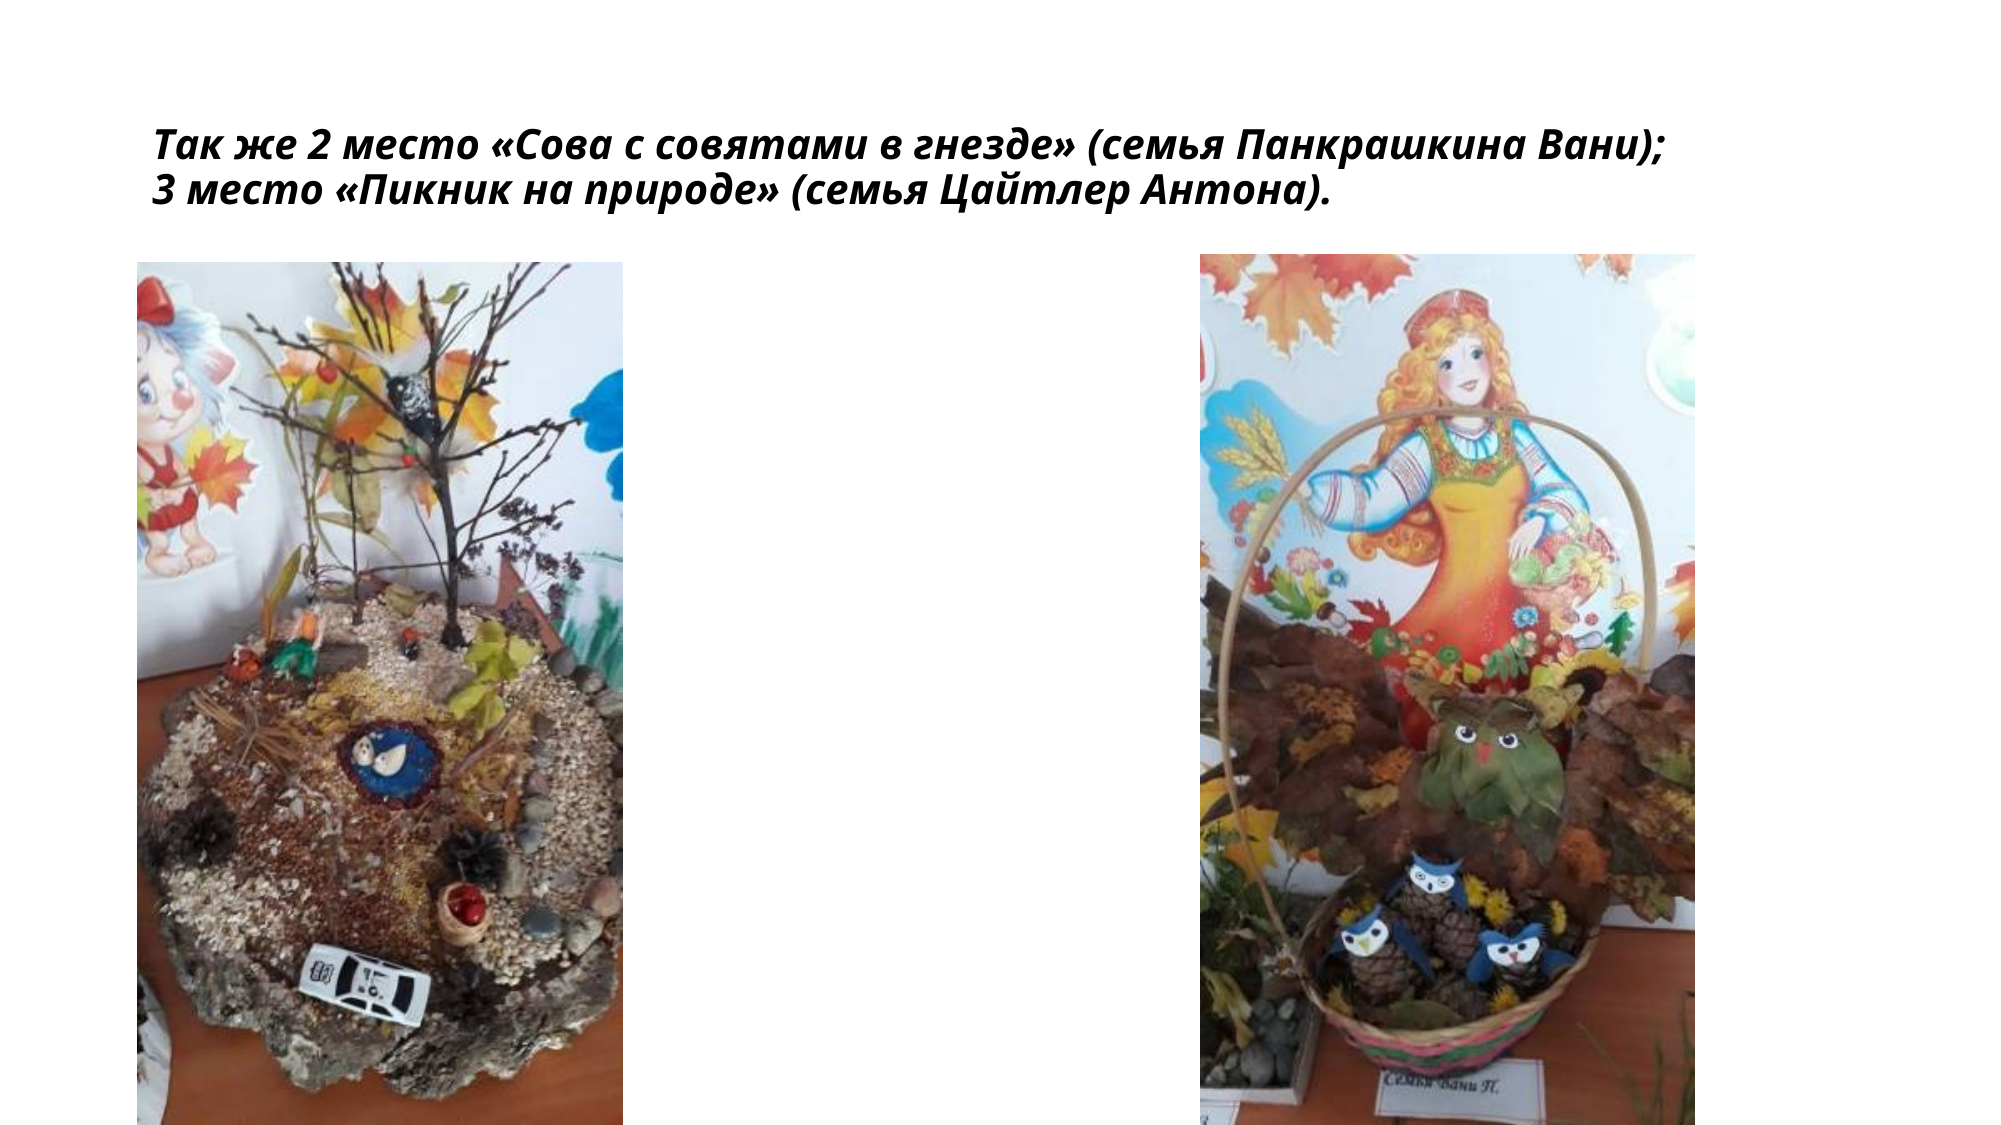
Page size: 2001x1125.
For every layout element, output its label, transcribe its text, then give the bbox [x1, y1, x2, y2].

picture [137, 262, 623, 1125]
picture [606, 384, 615, 390]
picture [1200, 254, 1695, 1125]
title Так же 2 место «Сова с совятами в гнезде» (семья Панкрашкина Вани); 3 место «Пикник на природе» (семья Цайтлер Антона). [137, 59, 1863, 278]
